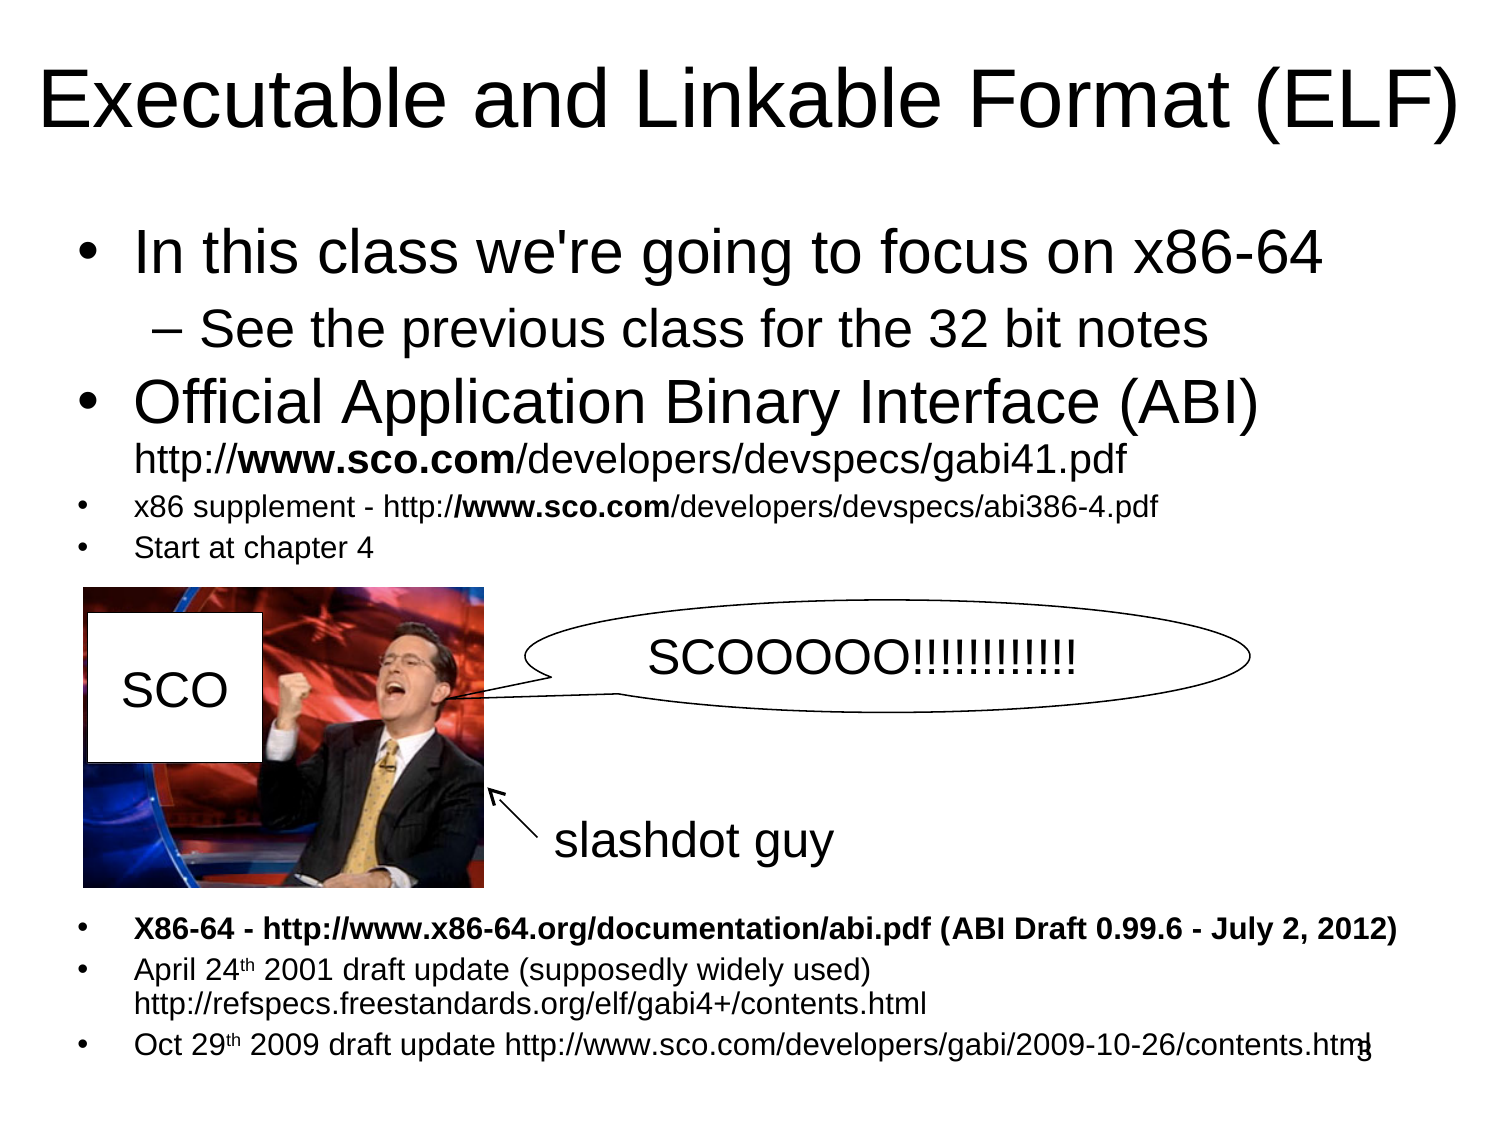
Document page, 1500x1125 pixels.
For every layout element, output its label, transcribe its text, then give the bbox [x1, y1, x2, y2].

list In this class we're going to focus on x86-64 See the previous class for the 32 bit notes Official Application Binary Interface (ABI) http://www.sco.com/developers/devspecs/gabi41.pdf x86 supplement - http://www.sco.com/developers/devspecs/abi386-4.pdf Start at chapter 4 X86-64 - http://www.x86-64.org/documentation/abi.pdf (ABI Draft 0.99.6 - July 2, 2012) April 24th 2001 draft update (supposedly widely used) http://refspecs.freestandards.org/elf/gabi4+/contents.html Oct 29th 2009 draft update http://www.sco.com/developers/gabi/2009-10-26/contents.html [62, 212, 1426, 1125]
text_box SCO [87, 612, 263, 763]
text_box <number> [1074, 1025, 1388, 1101]
text_box SCOOOOO!!!!!!!!!!!! [445, 599, 1250, 713]
title Executable and Linkable Format (ELF) [0, 0, 1500, 188]
text_box slashdot guy [539, 799, 850, 876]
picture [83, 587, 484, 888]
